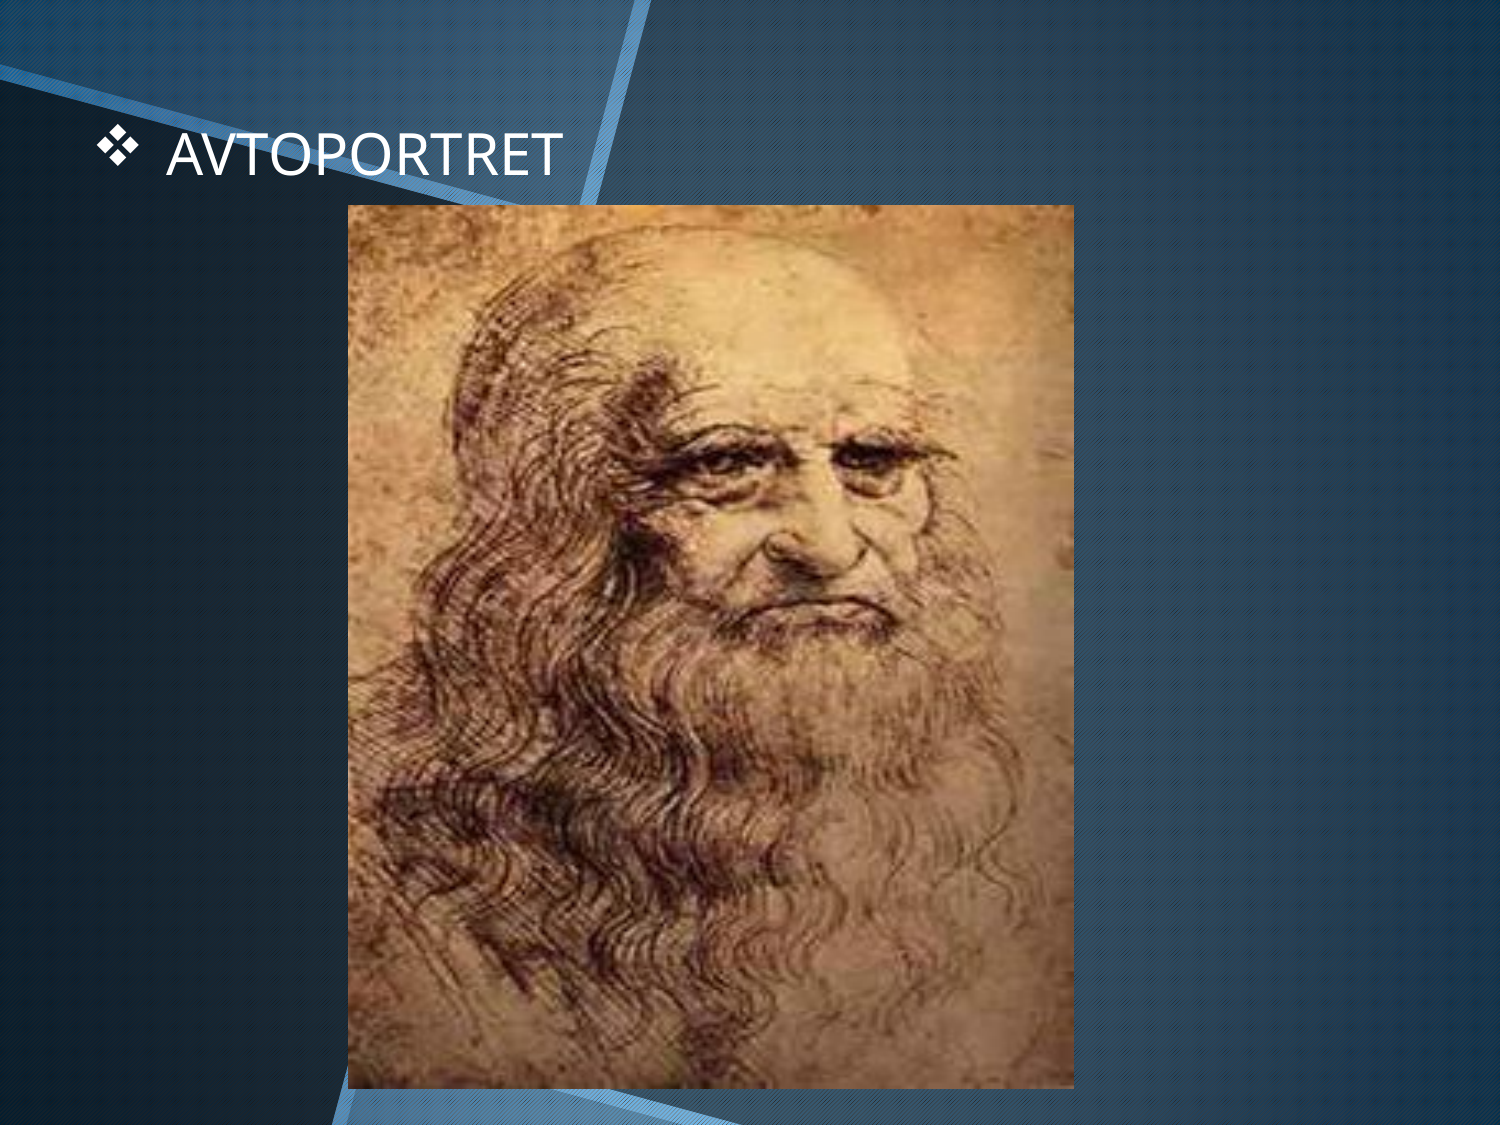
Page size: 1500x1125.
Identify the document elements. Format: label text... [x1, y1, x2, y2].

title AVTOPORTRET [76, 0, 908, 196]
picture [348, 205, 1074, 1090]
